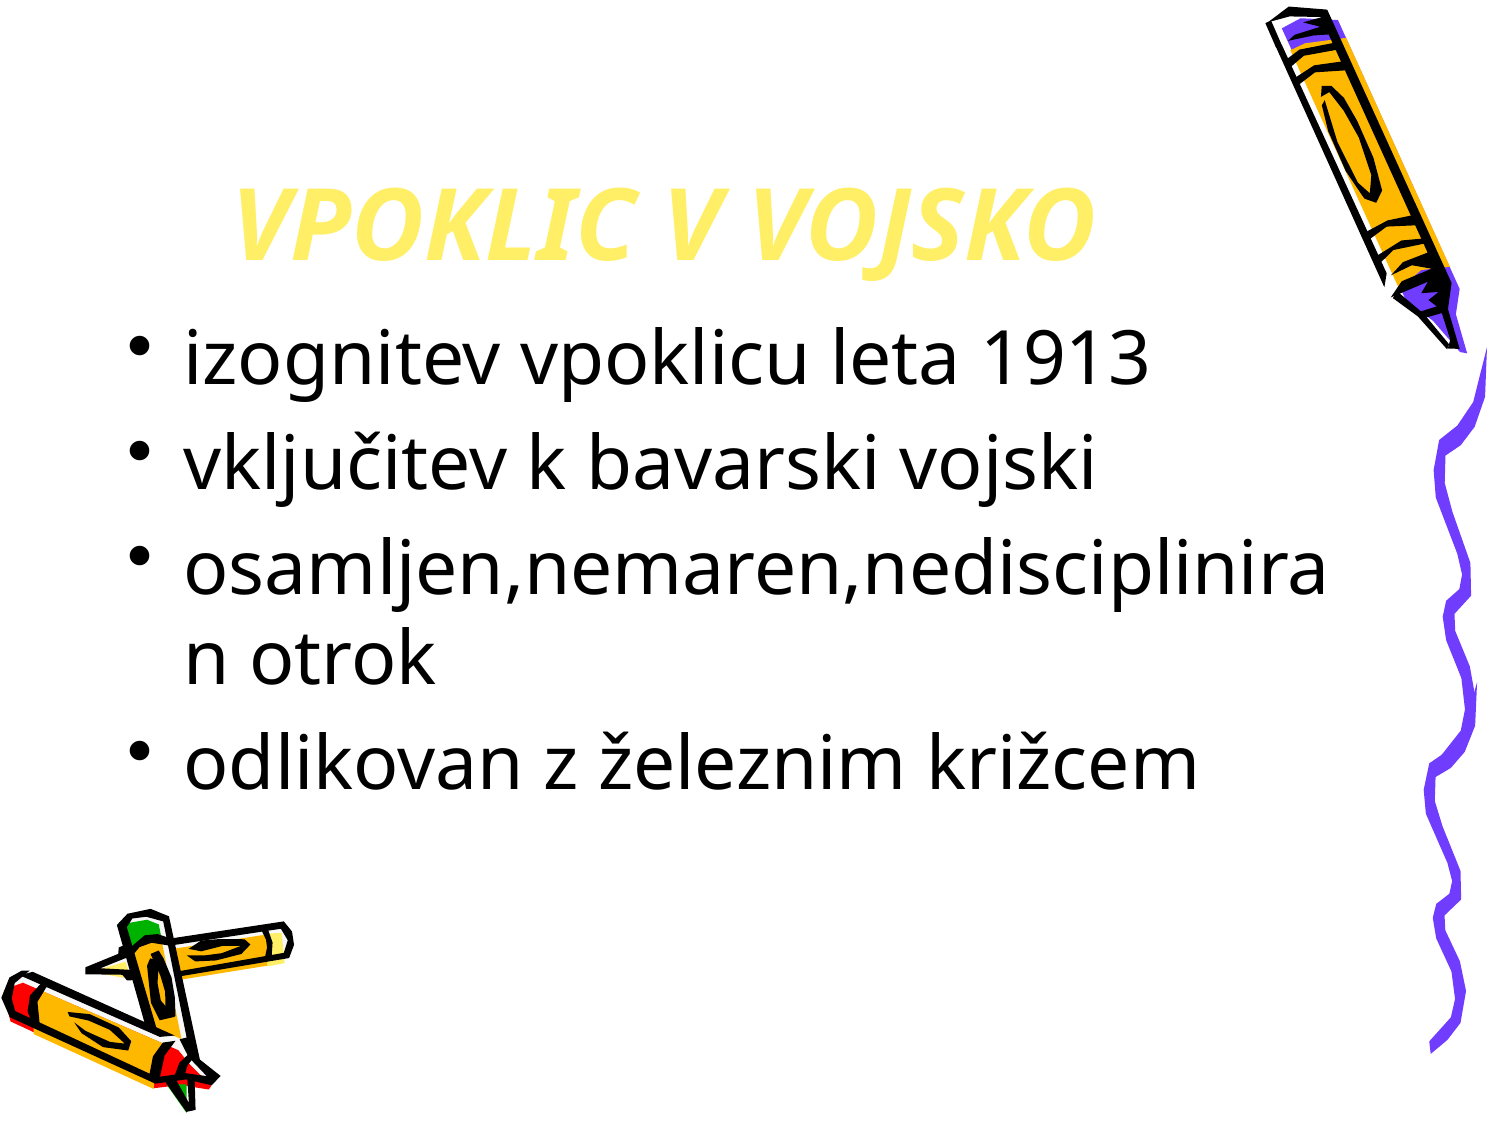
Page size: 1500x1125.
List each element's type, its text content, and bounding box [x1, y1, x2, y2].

list izognitev vpoklicu leta 1913 vključitev k bavarski vojski osamljen,nemaren,nediscipliniran otrok odlikovan z železnim križcem [112, 302, 1375, 903]
title VPOKLIC V VOJSKO [112, 24, 1240, 288]
